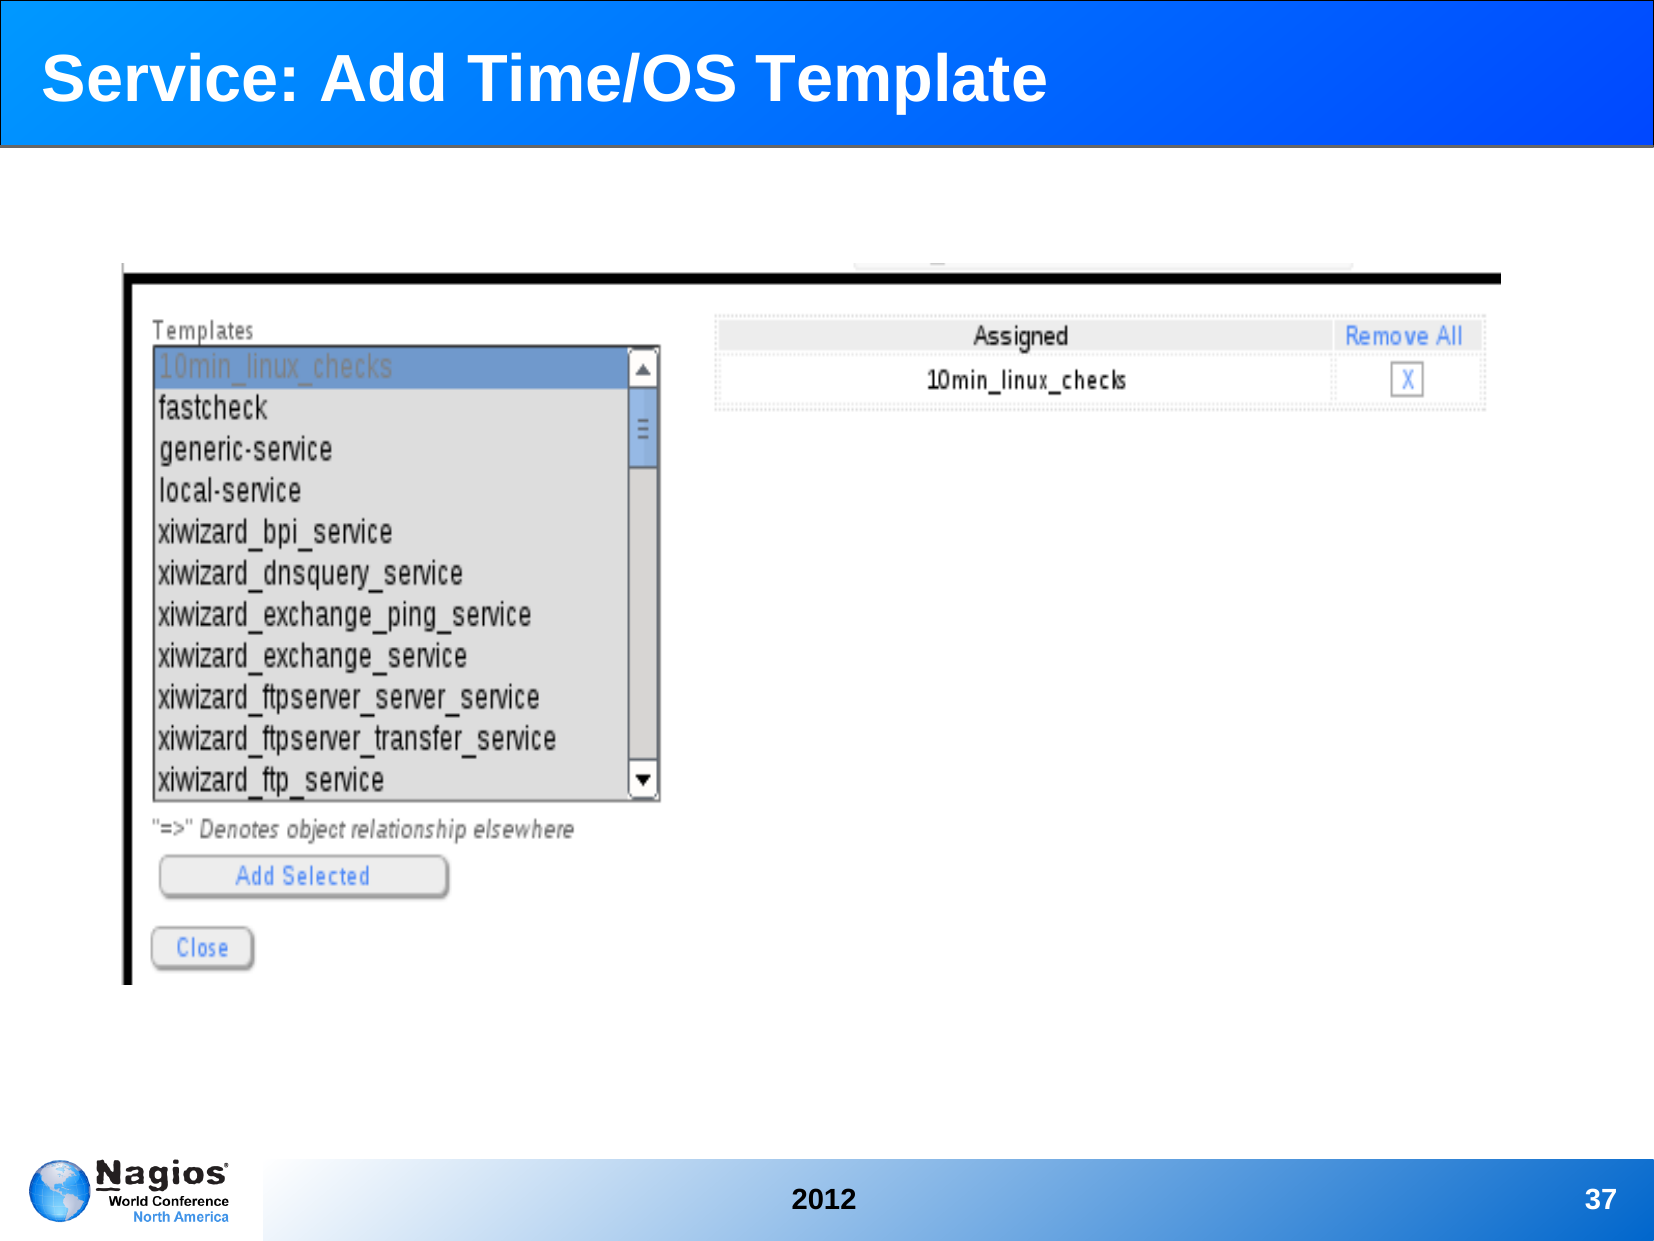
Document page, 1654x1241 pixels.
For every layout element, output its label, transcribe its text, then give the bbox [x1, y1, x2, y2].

title Service: Add Time/OS Template [41, 36, 1530, 120]
picture [29, 1159, 229, 1235]
picture [116, 263, 1501, 985]
